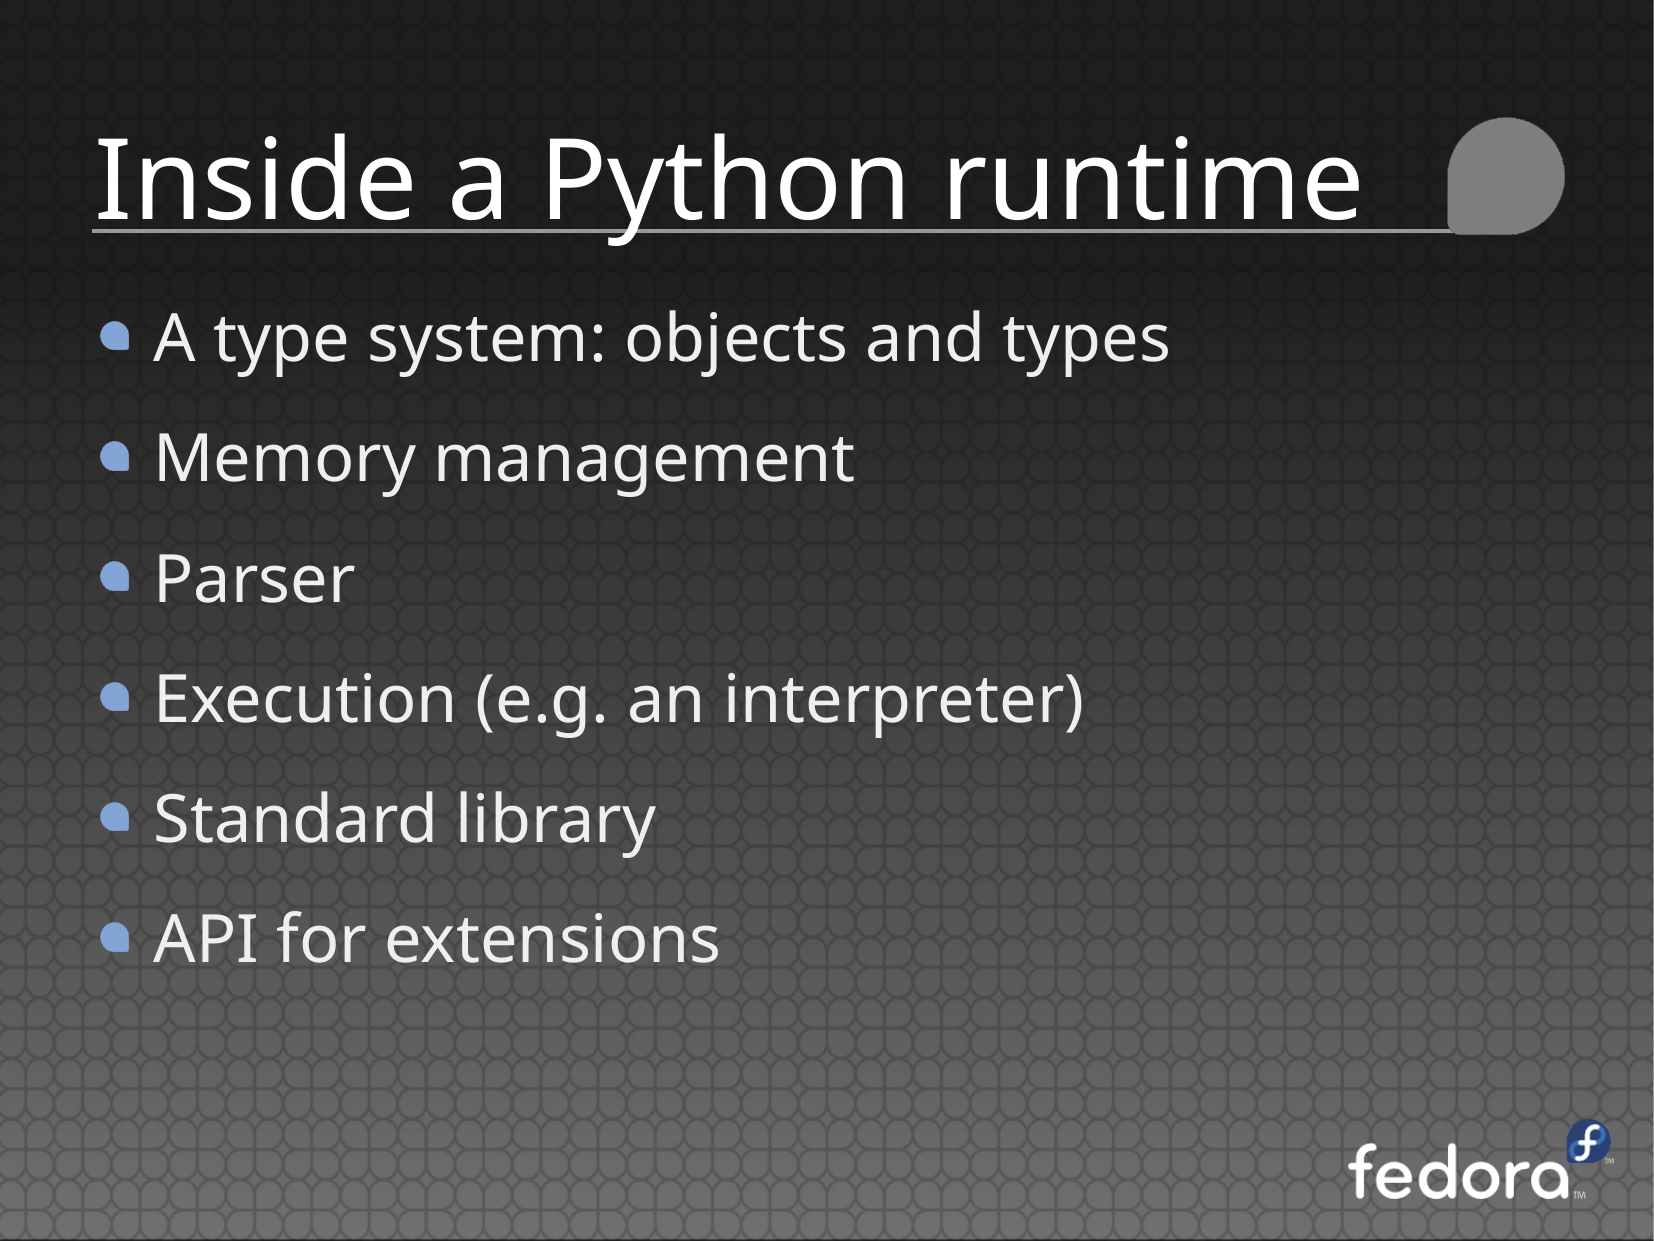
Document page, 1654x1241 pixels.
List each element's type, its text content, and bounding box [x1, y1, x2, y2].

list A type system: objects and types Memory management Parser Execution (e.g. an interpreter) Standard library API for extensions [82, 290, 1571, 1094]
picture [0, 0, 1654, 1241]
title Inside a Python runtime [94, 100, 1426, 251]
